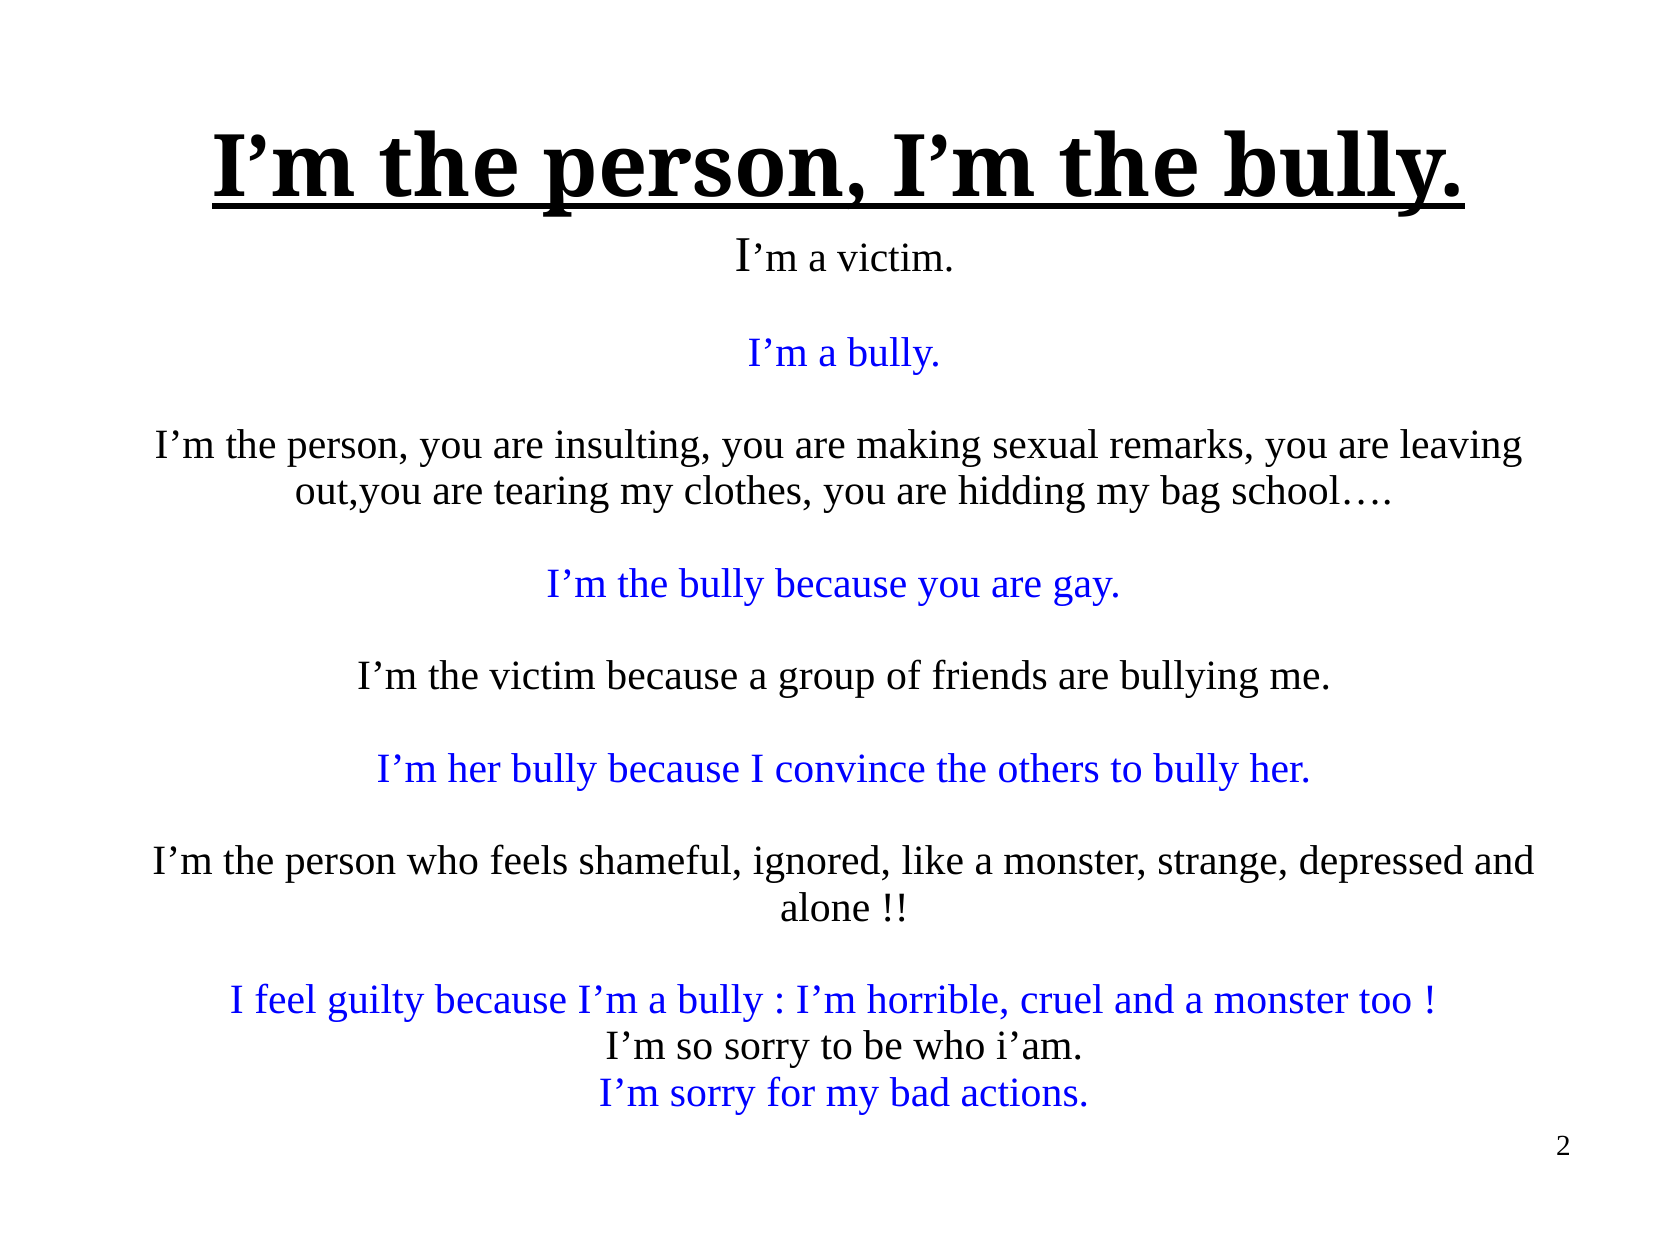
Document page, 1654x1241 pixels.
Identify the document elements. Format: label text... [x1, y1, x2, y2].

subtitle I’m a victim. I’m a bully. I’m the person, you are insulting, you are making sexual remarks, you are leaving out,you are tearing my clothes, you are hidding my bag school…. I’m the bully because you are gay. I’m the victim because a group of friends are bullying me. I’m her bully because I convince the others to bully her. I’m the person who feels shameful, ignored, like a monster, strange, depressed and alone !! I feel guilty because I’m a bully : I’m horrible, cruel and a monster too ! I’m so sorry to be who i’am. I’m sorry for my bad actions. [82, 227, 1571, 1162]
title I’m the person, I’m the bully. [94, 59, 1583, 267]
